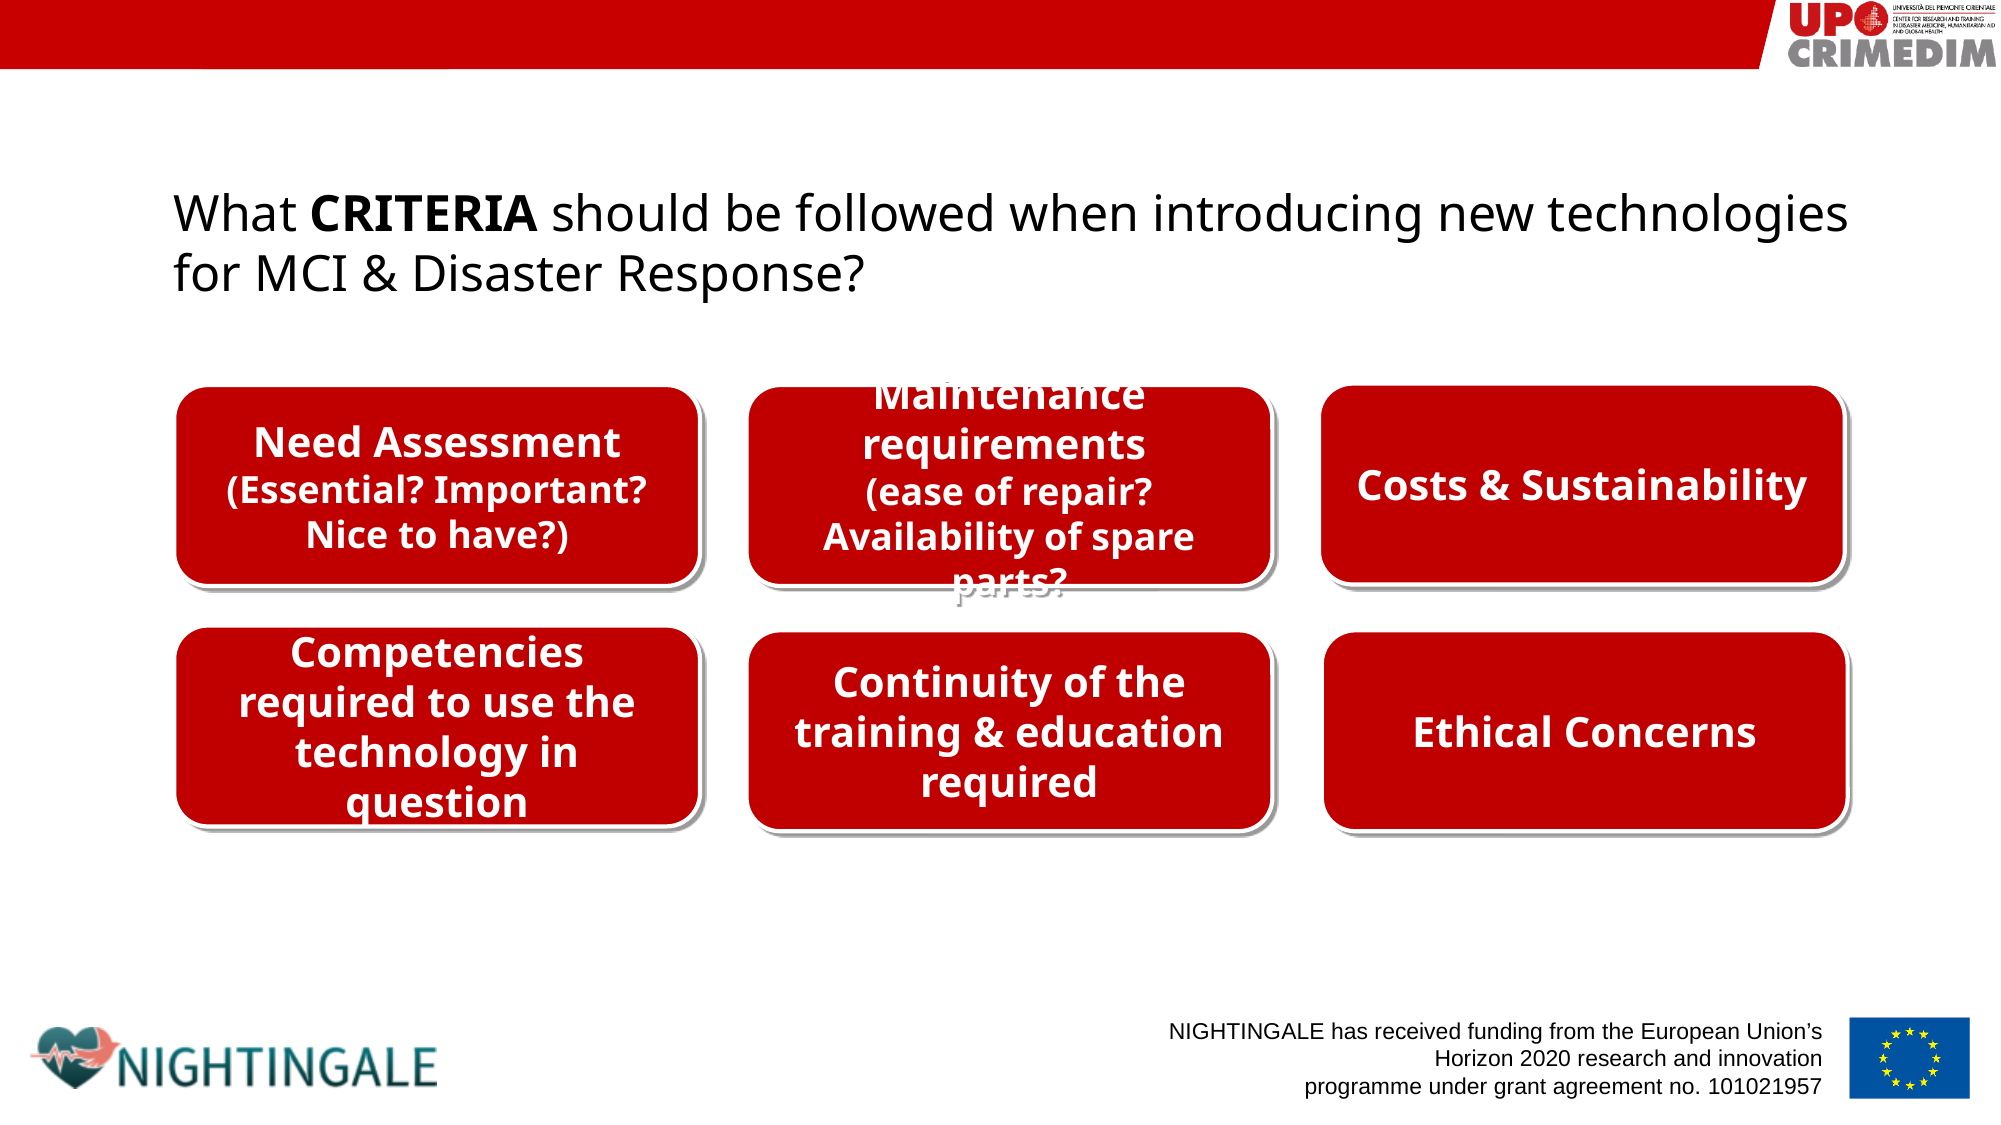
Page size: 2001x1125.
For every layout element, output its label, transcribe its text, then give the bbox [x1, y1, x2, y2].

text_box Ethical Concerns [1321, 630, 1848, 832]
text_box Costs & Sustainability [1318, 383, 1845, 585]
text_box Maintenance requirements (ease of repair? Availability of spare parts? [746, 385, 1273, 587]
picture [1788, 1, 1996, 67]
text_box Continuity of the training & education required [746, 630, 1273, 832]
text_box Need Assessment (Essential? Important? Nice to have?) [174, 385, 701, 587]
text_box Competencies required to use the technology in question [174, 625, 701, 827]
picture [1849, 1017, 1970, 1099]
picture [30, 1027, 437, 1089]
text_box NIGHTINGALE has received funding from the European Union’s Horizon 2020 research and innovation programme under grant agreement no. 101021957 [1139, 1009, 1838, 1107]
text_box What CRITERIA should be followed when introducing new technologies for MCI & Disaster Response? [158, 173, 1919, 404]
